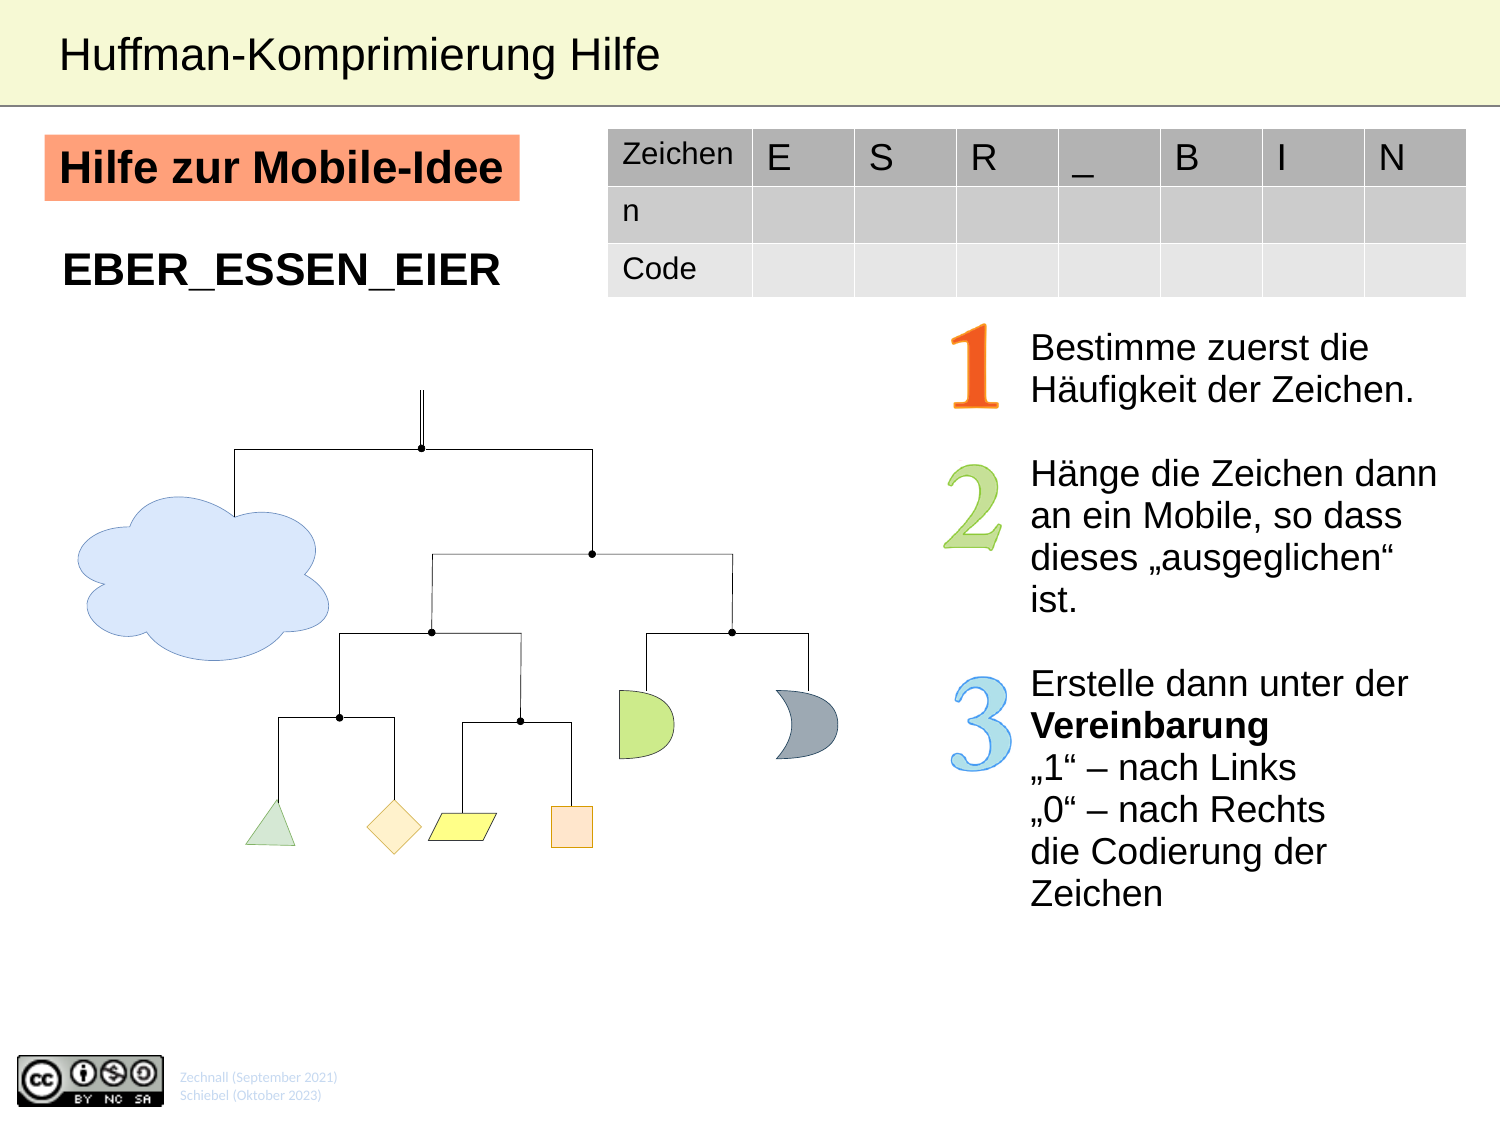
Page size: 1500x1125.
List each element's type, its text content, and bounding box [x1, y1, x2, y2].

table_cell [753, 187, 854, 243]
text_box Hilfe zur Mobile-Idee [44, 134, 520, 201]
table_cell [1161, 244, 1262, 297]
table_cell [1263, 187, 1364, 243]
table_header S [855, 129, 956, 186]
table_header B [1161, 129, 1262, 186]
text_box Bestimme zuerst die Häufigkeit der Zeichen. Hänge die Zeichen dann an ein Mobile, so dass dieses „ausgeglichen“ ist. Erstelle dann unter der Vereinbarung „1“ – nach Links „0“ – nach Rechts die Codierung der Zeichen [1015, 318, 1465, 964]
table_cell [855, 187, 956, 243]
table_header R [957, 129, 1058, 186]
table_cell [753, 244, 854, 297]
table_header I [1263, 129, 1364, 186]
picture [17, 1055, 164, 1107]
table_cell n [608, 187, 752, 243]
table_header E [753, 129, 854, 186]
table_cell [1365, 244, 1466, 297]
table_cell [1059, 187, 1160, 243]
table_cell [957, 244, 1058, 297]
table_cell [1365, 187, 1466, 243]
table_cell [1161, 187, 1262, 243]
picture [944, 673, 1014, 774]
table_header Zeichen [608, 129, 752, 186]
table_cell [1263, 244, 1364, 297]
table_cell [957, 187, 1058, 243]
table_header _ [1059, 129, 1160, 186]
title Huffman-Komprimierung Hilfe [59, 5, 1016, 104]
table_header N [1365, 129, 1466, 186]
table_cell [855, 244, 956, 297]
picture [59, 389, 839, 870]
picture [944, 319, 1004, 414]
picture [938, 460, 1004, 552]
text_box EBER_ESSEN_EIER [47, 236, 517, 303]
table_cell [1059, 244, 1160, 297]
table_cell Code [608, 244, 752, 297]
